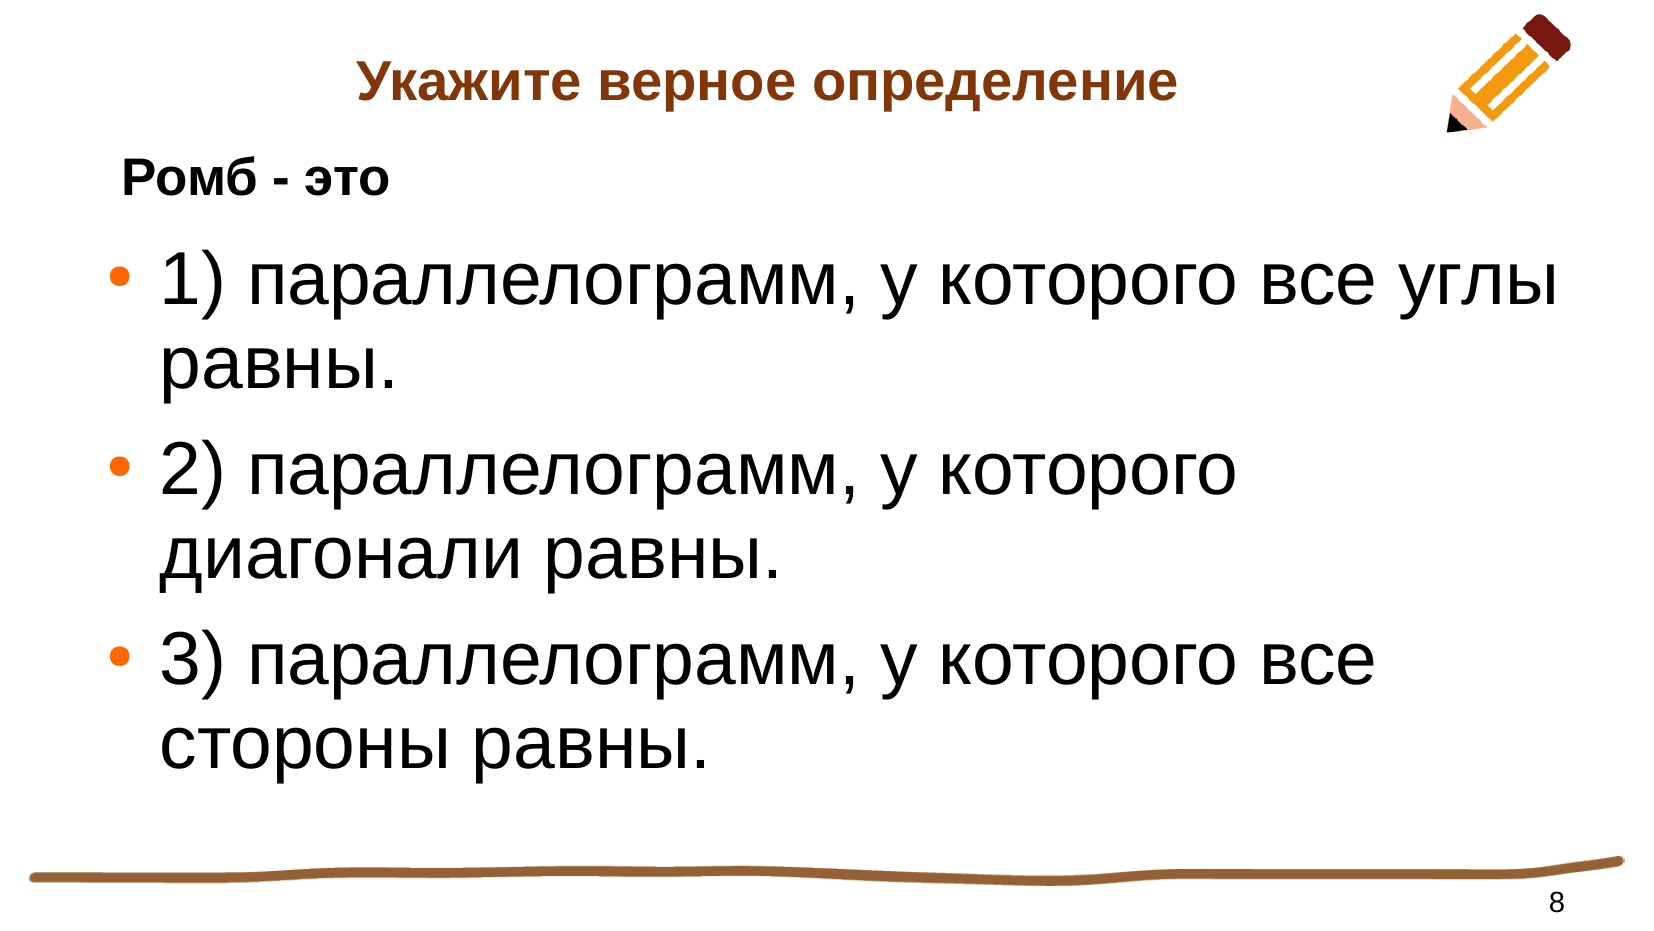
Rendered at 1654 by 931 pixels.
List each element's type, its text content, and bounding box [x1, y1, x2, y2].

picture [29, 856, 1625, 886]
picture [1446, 14, 1571, 133]
list Ромб - это [88, 147, 1004, 207]
list 1) параллелограмм, у которого все углы равны. 2) параллелограмм, у которого диагонали равны. 3) параллелограмм, у которого все стороны равны. [88, 236, 1566, 857]
title Укажите верное определение [88, 29, 1447, 133]
